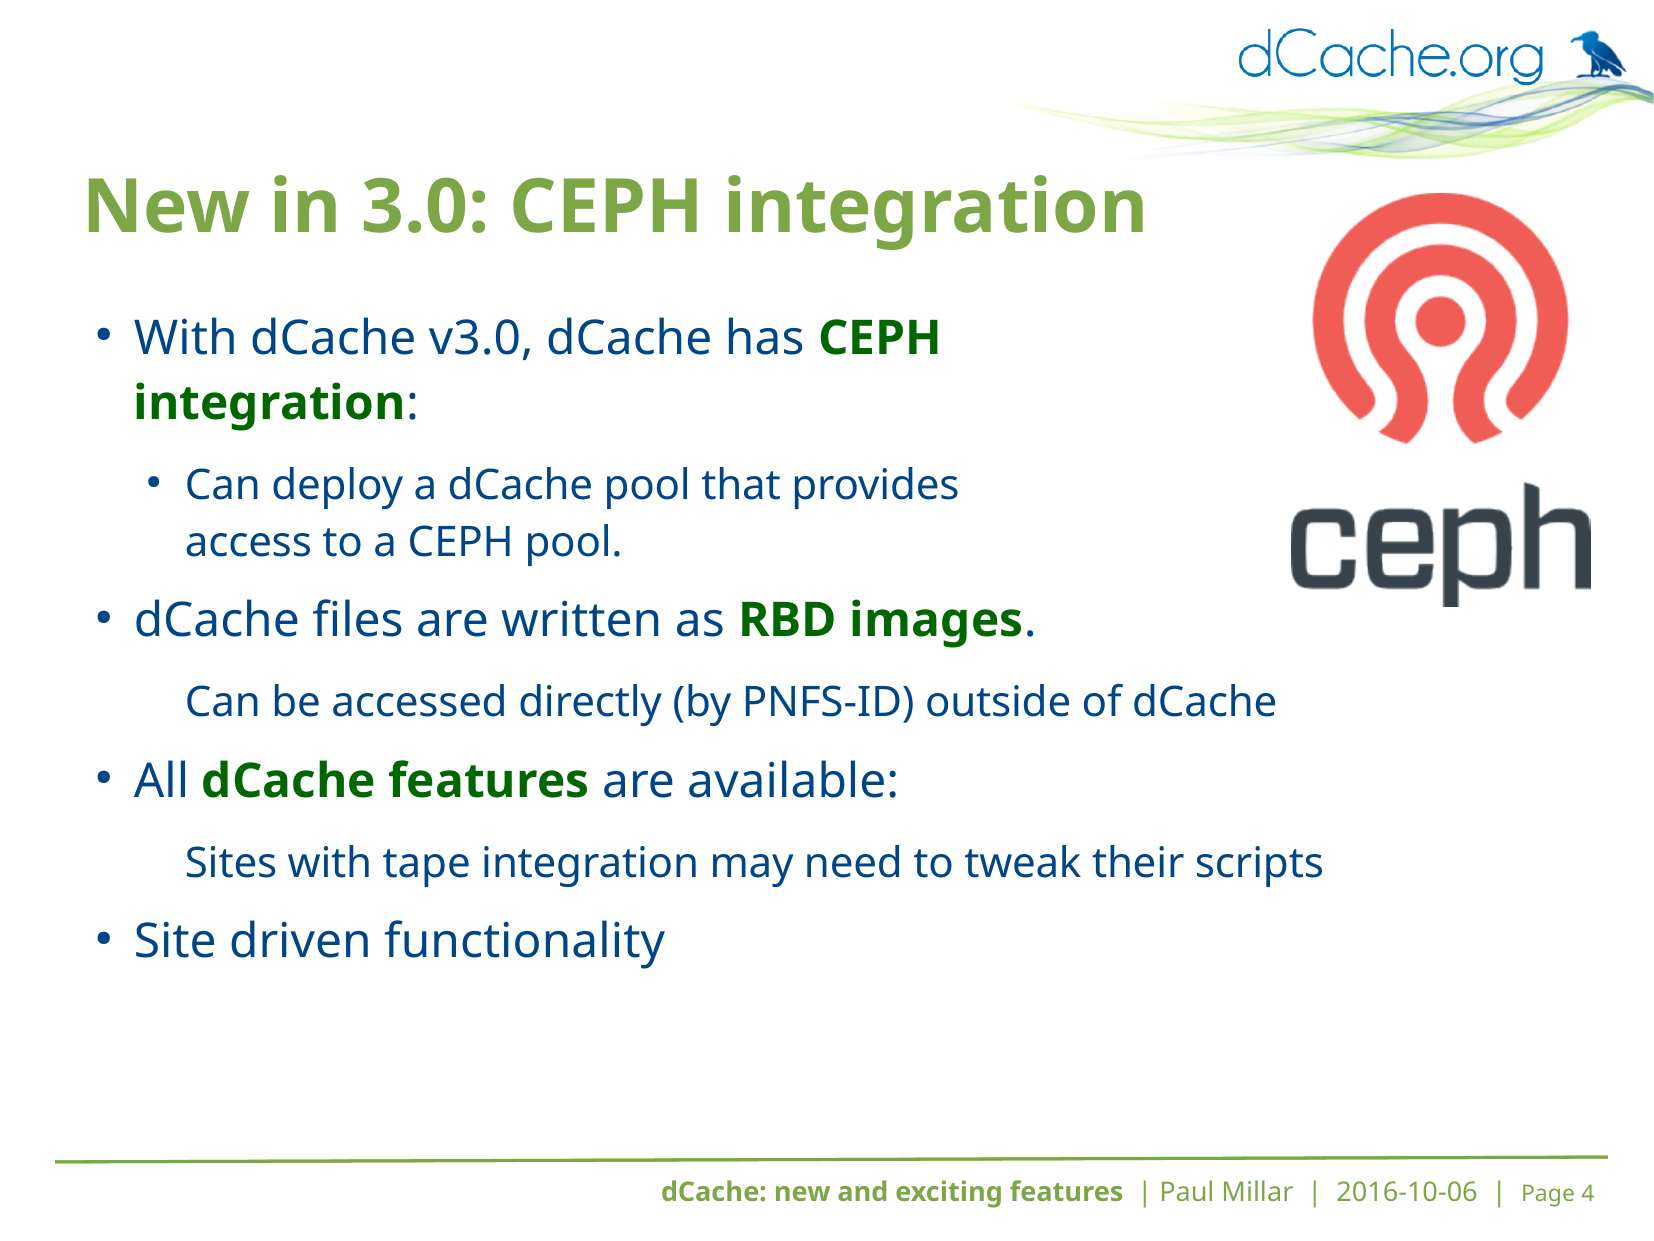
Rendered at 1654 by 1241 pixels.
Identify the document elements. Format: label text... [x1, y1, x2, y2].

picture [956, 16, 1654, 169]
list With dCache v3.0, dCache has CEPH integration: Can deploy a dCache pool that provides access to a CEPH pool. dCache files are written as RBD images. Can be accessed directly (by PNFS-ID) outside of dCache All dCache features are available: Sites with tape integration may need to tweak their scripts Site driven functionality [82, 302, 1571, 976]
picture [1291, 193, 1591, 607]
title New in 3.0: CEPH integration [82, 155, 1605, 252]
